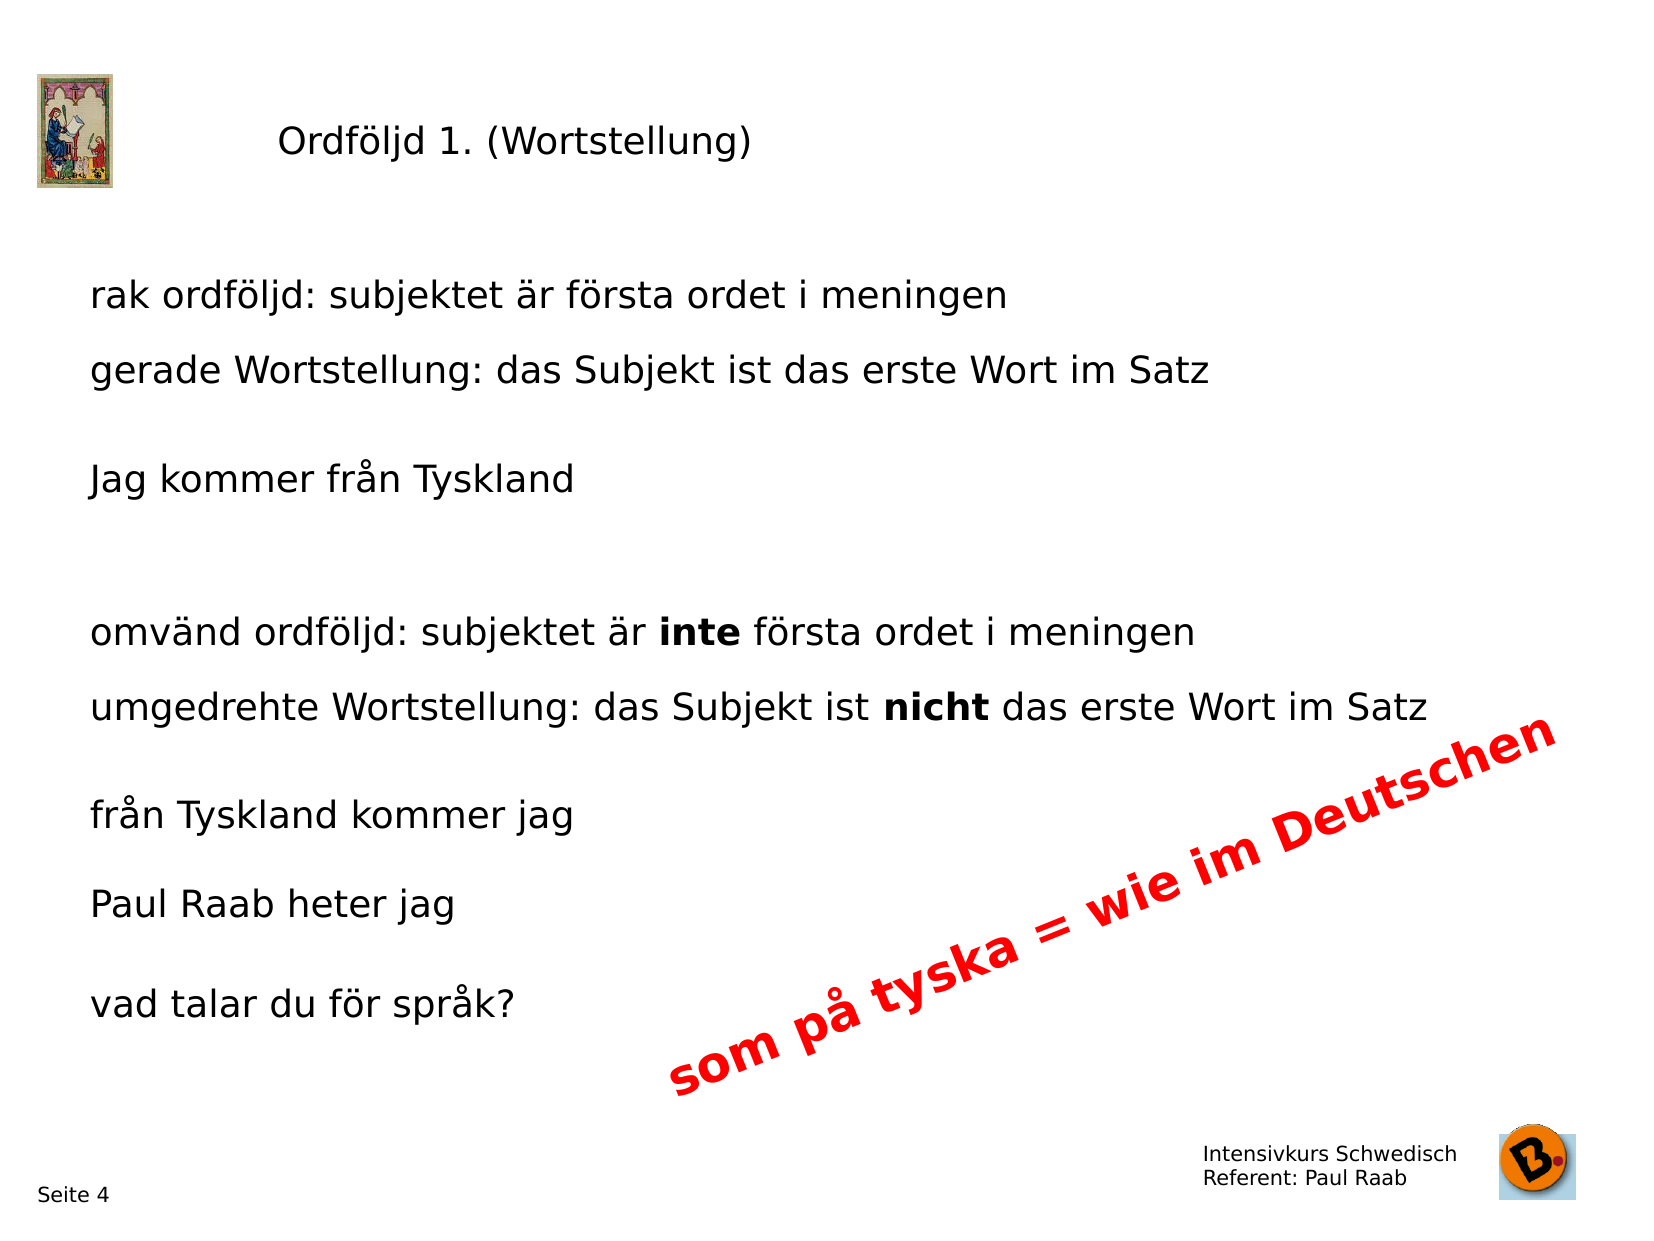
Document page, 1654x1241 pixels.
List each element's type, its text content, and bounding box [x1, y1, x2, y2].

text_box rak ordföljd: subjektet är första ordet i meningen [75, 266, 1163, 325]
text_box omvänd ordföljd: subjektet är inte första ordet i meningen [75, 603, 1276, 662]
text_box Paul Raab heter jag [75, 875, 638, 934]
text_box umgedrehte Wortstellung: das Subjekt ist nicht das erste Wort im Satz [75, 678, 1463, 737]
text_box gerade Wortstellung: das Subjekt ist das erste Wort im Satz [75, 341, 1276, 400]
text_box vad talar du för språk? [75, 975, 638, 1034]
text_box som på tyska = wie im Deutschen [642, 677, 1629, 1191]
text_box Ordföljd 1. (Wortstellung) [262, 112, 1163, 171]
text_box Jag kommer från Tyskland [75, 450, 638, 509]
text_box från Tyskland kommer jag [75, 786, 638, 846]
picture [37, 74, 113, 188]
picture [1499, 1124, 1576, 1200]
